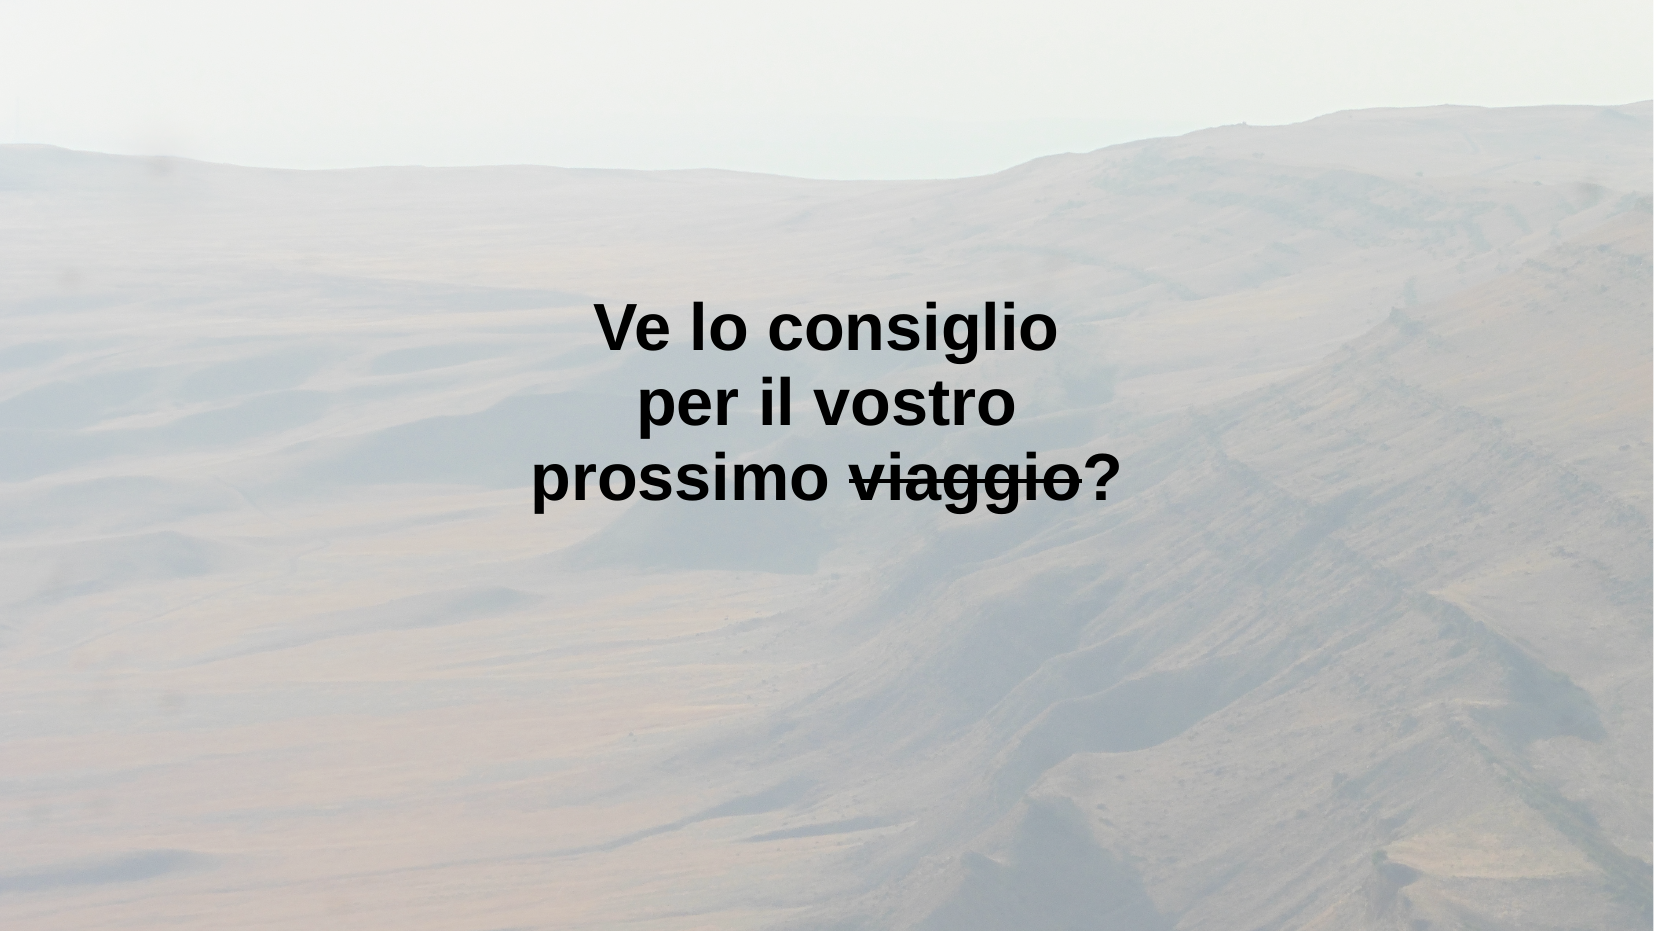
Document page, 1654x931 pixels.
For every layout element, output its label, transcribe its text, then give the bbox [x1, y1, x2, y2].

list Ve lo consiglio per il vostro prossimo viaggio? [82, 290, 1571, 931]
text_box [0, 0, 1654, 931]
